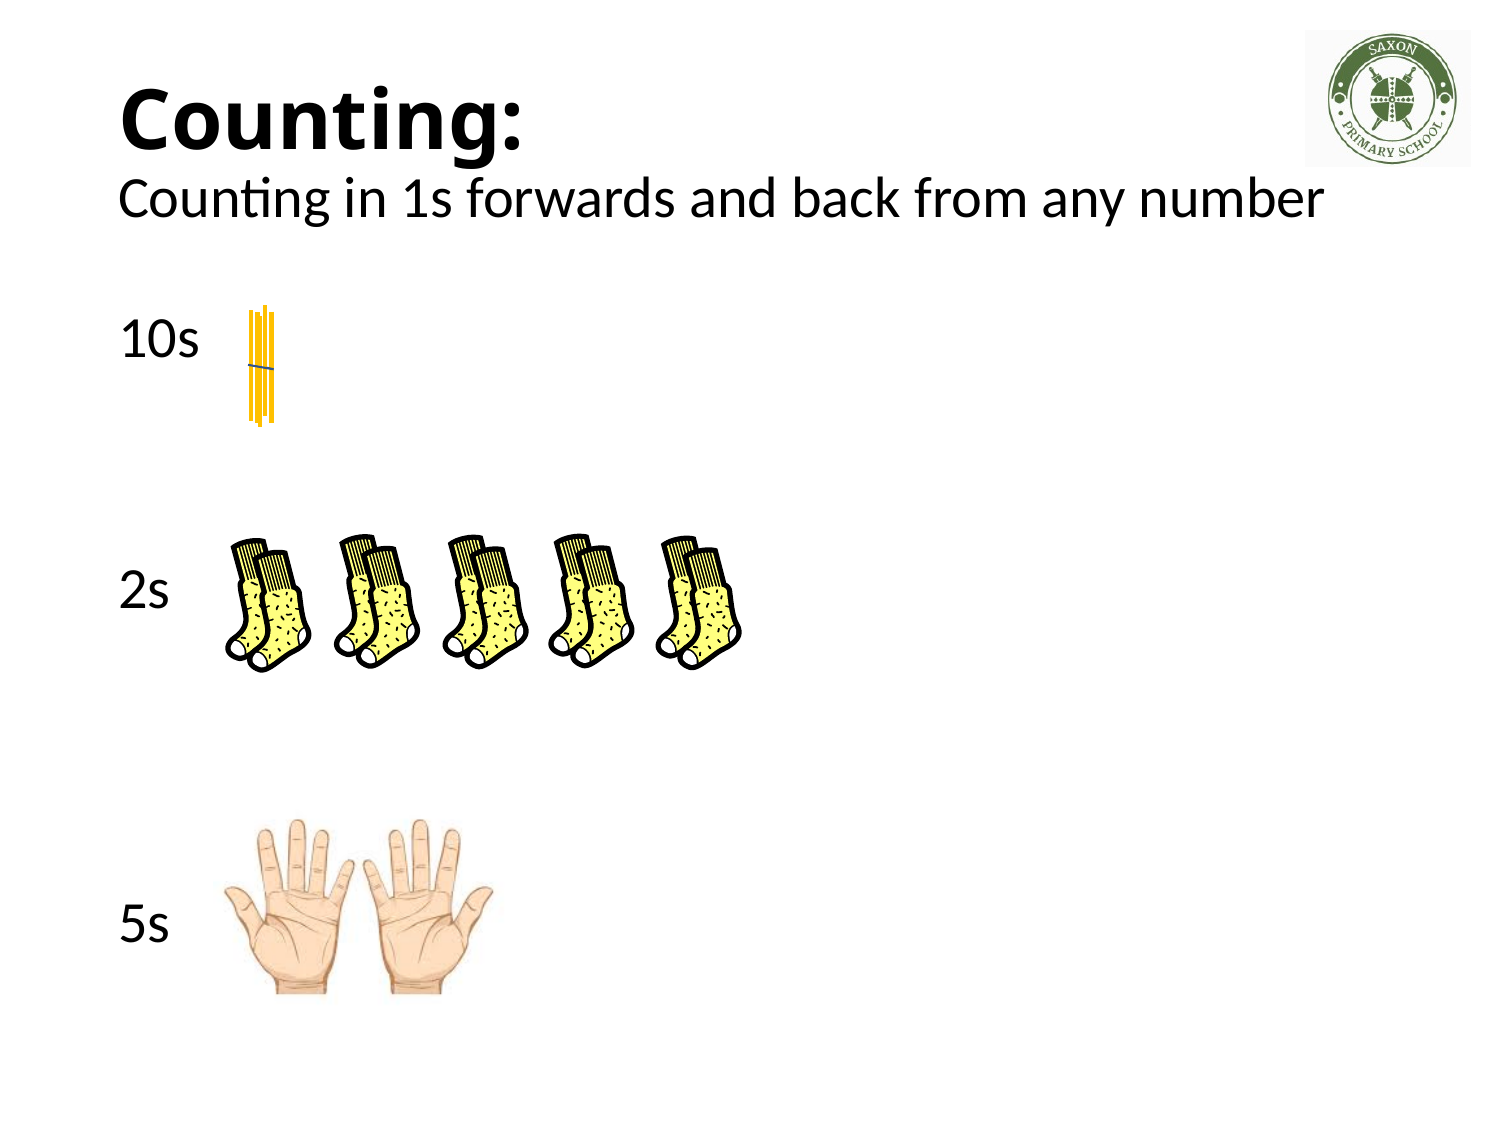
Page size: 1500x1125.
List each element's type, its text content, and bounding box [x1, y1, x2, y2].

picture [547, 532, 636, 671]
title Counting: Counting in 1s forwards and back from any number [103, 30, 1397, 278]
picture [333, 533, 421, 671]
list 10s 2s 5s [103, 299, 1397, 1014]
picture [441, 533, 530, 672]
picture [224, 537, 312, 675]
picture [1305, 30, 1471, 167]
picture [213, 758, 505, 1047]
picture [654, 534, 743, 673]
